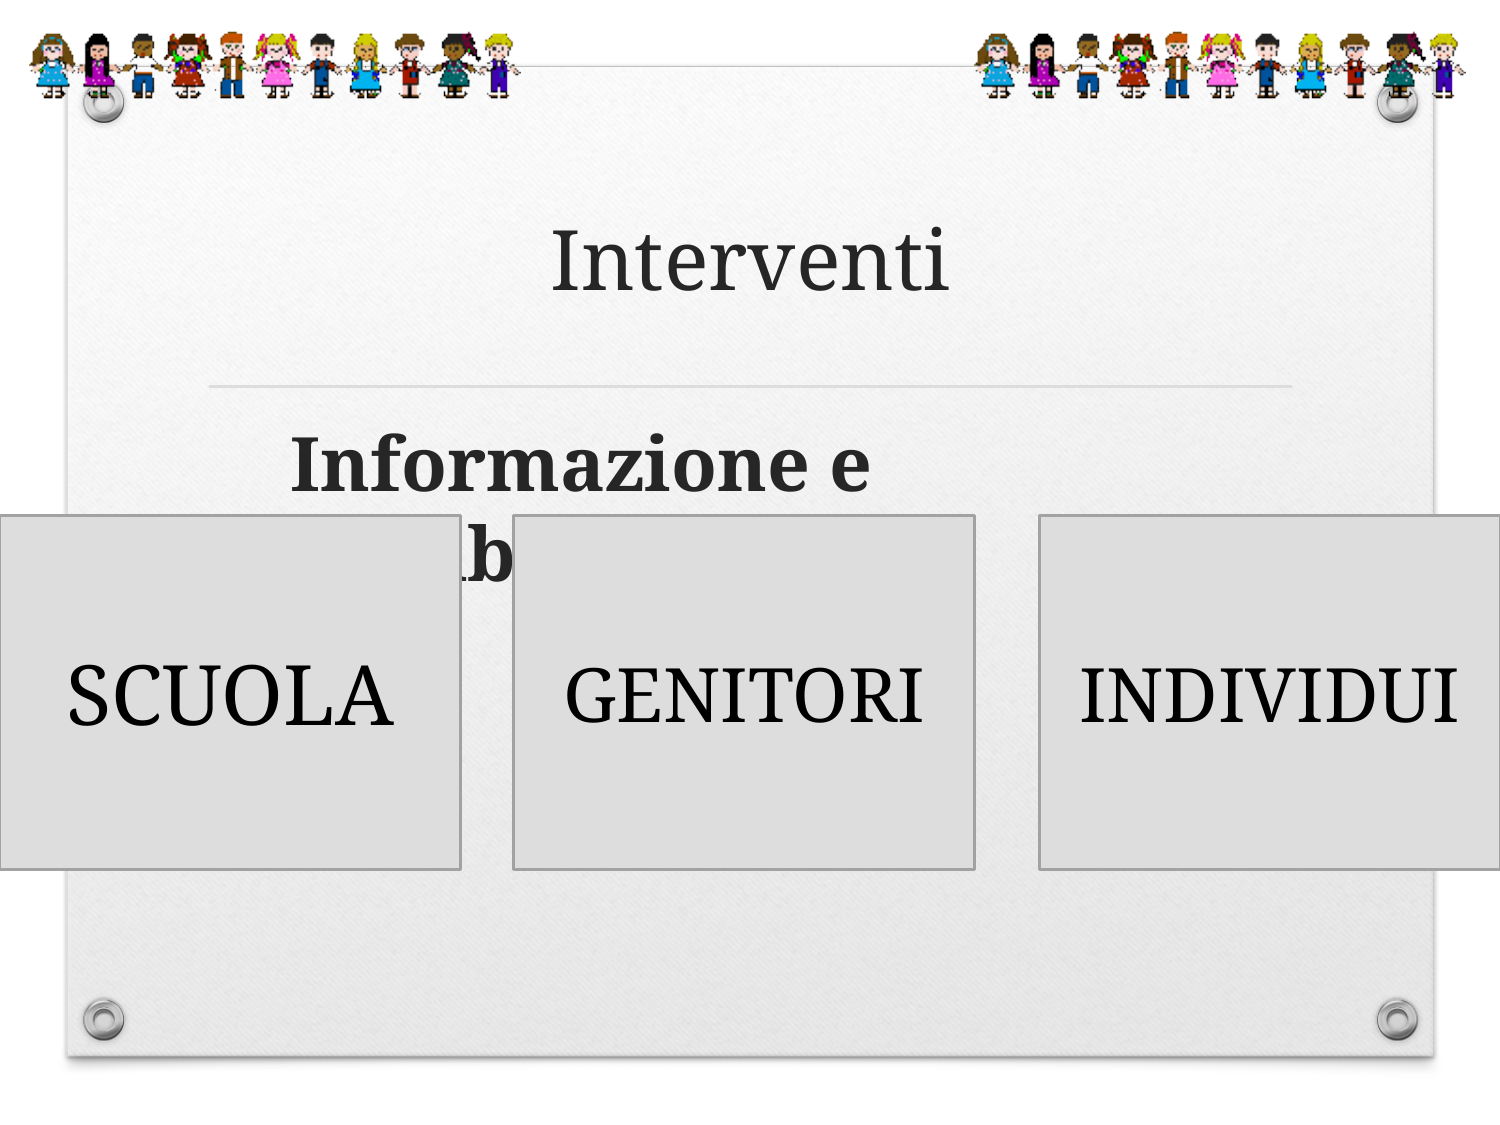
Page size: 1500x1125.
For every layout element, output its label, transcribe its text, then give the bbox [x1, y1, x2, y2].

text_box GENITORI [514, 515, 974, 870]
picture [29, 31, 521, 101]
text_box SCUOLA [0, 515, 461, 870]
text_box INDIVIDUI [1039, 515, 1500, 870]
picture [974, 31, 1466, 101]
title Interventi [192, 150, 1309, 365]
list Informazione e Sensibilizzazione [192, 408, 1309, 974]
